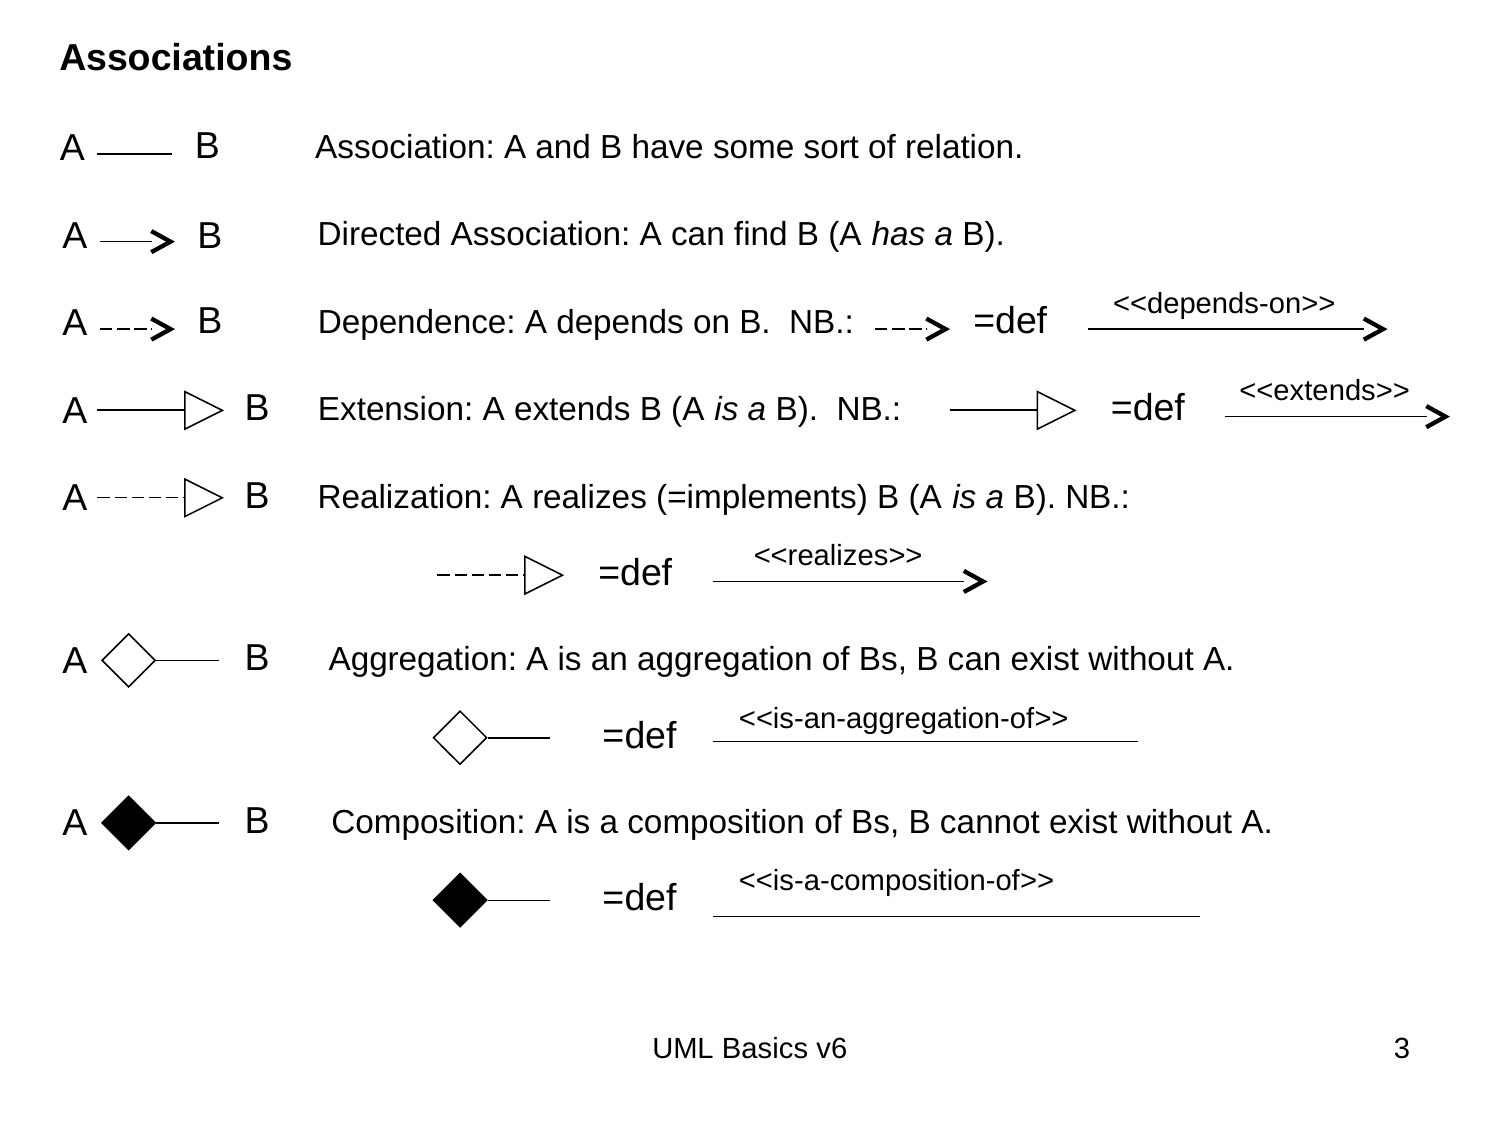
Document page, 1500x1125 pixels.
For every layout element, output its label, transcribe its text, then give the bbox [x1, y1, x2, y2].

text_box <<realizes>> [739, 531, 938, 580]
text_box A [47, 793, 103, 852]
text_box B [229, 791, 285, 850]
text_box =def [958, 291, 1063, 350]
text_box Extension: A extends B (A is a B). NB.: [303, 383, 926, 436]
text_box Associations [44, 29, 308, 87]
text_box <<is-a-composition-of>> [724, 856, 1070, 905]
text_box =def [587, 868, 692, 927]
text_box B [229, 629, 285, 687]
text_box <<extends>> [1224, 366, 1426, 415]
text_box A [45, 118, 100, 177]
text_box B [229, 379, 285, 437]
text_box Dependence: A depends on B. NB.: [303, 295, 879, 349]
text_box B [179, 116, 235, 175]
text_box Directed Association: A can find B (A has a B). [302, 208, 1020, 261]
text_box A [47, 631, 103, 689]
text_box <<is-an-aggregation-of>> [724, 693, 1084, 743]
text_box =def [583, 543, 688, 602]
text_box A [47, 293, 103, 352]
text_box [103, 796, 156, 850]
text_box B [229, 466, 285, 525]
text_box A [47, 381, 103, 439]
text_box =def [1096, 379, 1200, 437]
text_box Aggregation: A is an aggregation of Bs, B can exist without A. [313, 633, 1252, 686]
text_box <<depends-on>> [1098, 279, 1351, 328]
text_box =def [587, 706, 692, 764]
text_box Composition: A is a composition of Bs, B cannot exist without A. [316, 795, 1290, 849]
text_box B [182, 291, 238, 350]
text_box A [47, 206, 103, 264]
text_box Realization: A realizes (=implements) B (A is a B). NB.: [303, 470, 1155, 524]
text_box A [47, 468, 103, 527]
text_box [433, 873, 487, 927]
text_box B [182, 206, 238, 264]
text_box Association: A and B have some sort of relation. [300, 120, 1040, 174]
